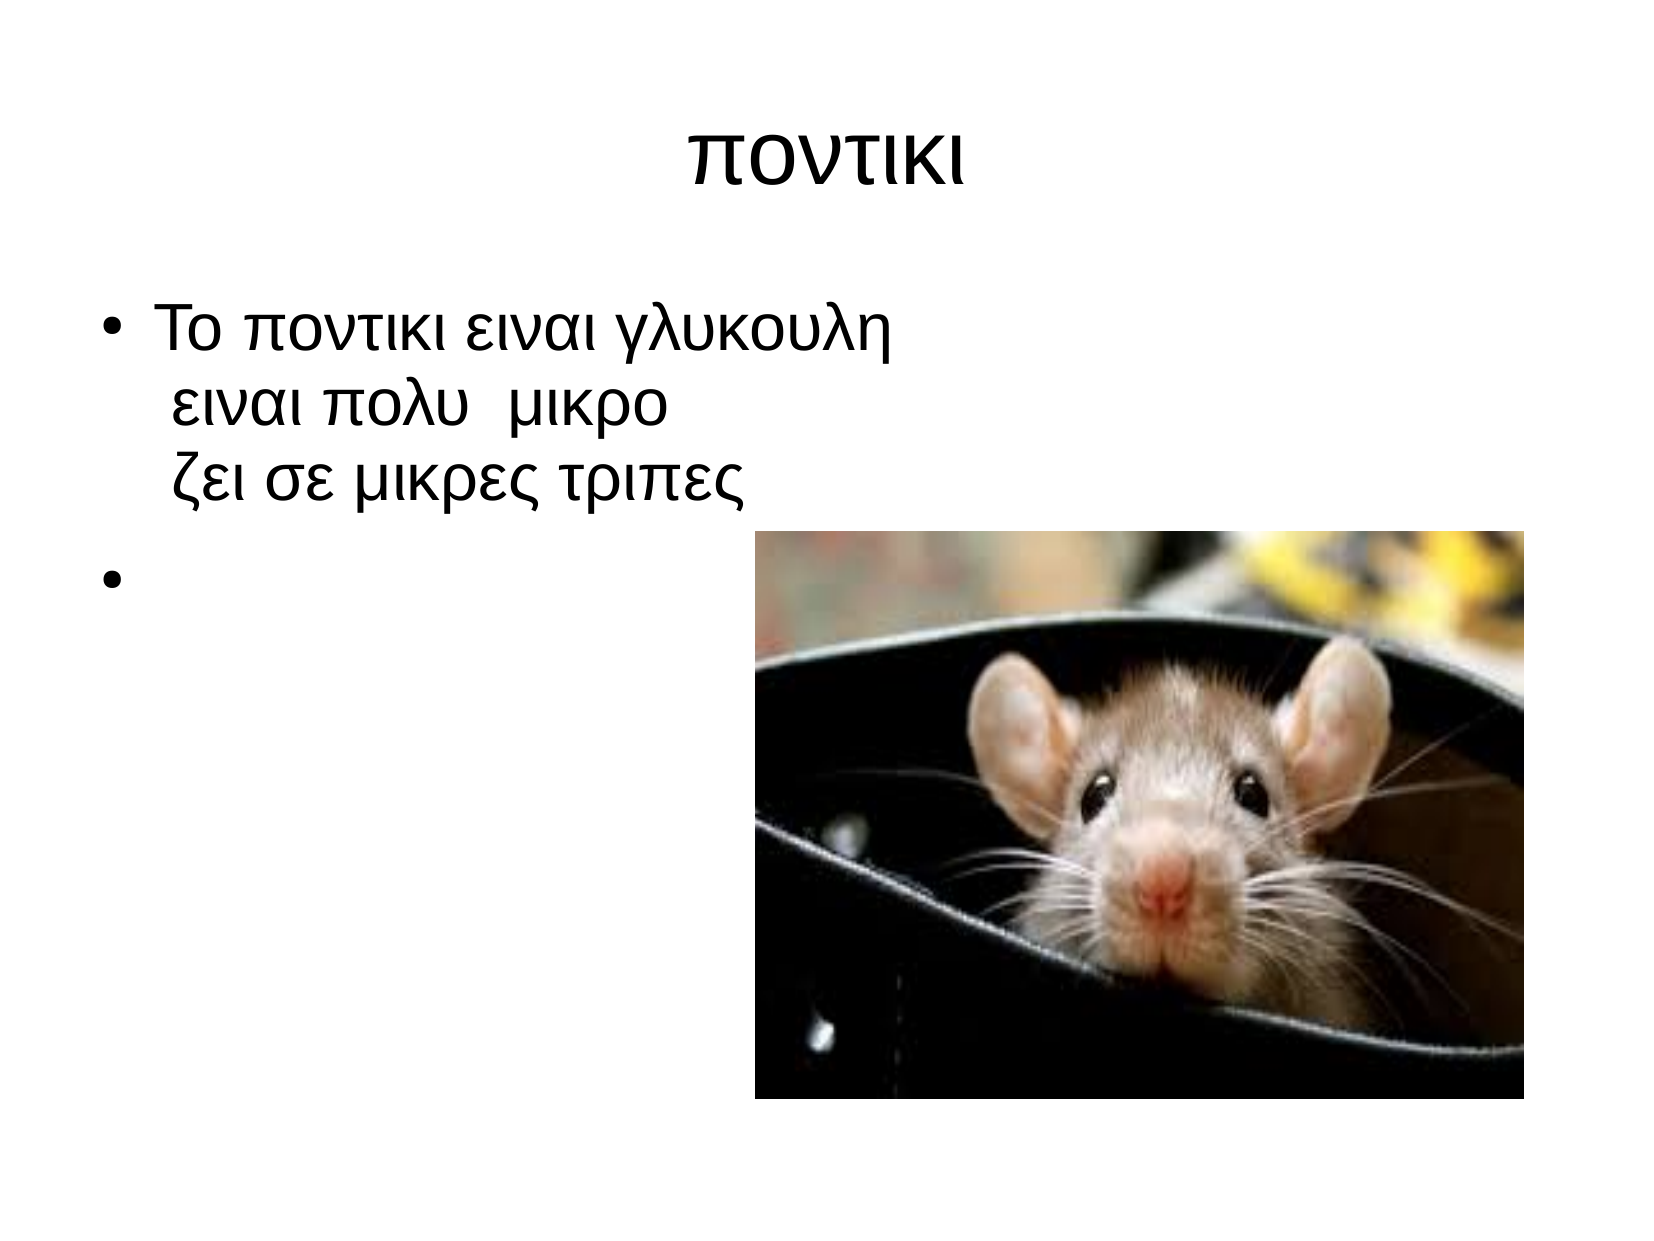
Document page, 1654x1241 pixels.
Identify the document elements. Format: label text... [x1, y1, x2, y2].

list Το ποντικι ειναι γλυκουλη ειναι πολυ μικρο ζει σε μικρες τριπες [82, 290, 1571, 1109]
title ποντικι [82, 49, 1571, 257]
picture [755, 531, 1524, 1099]
